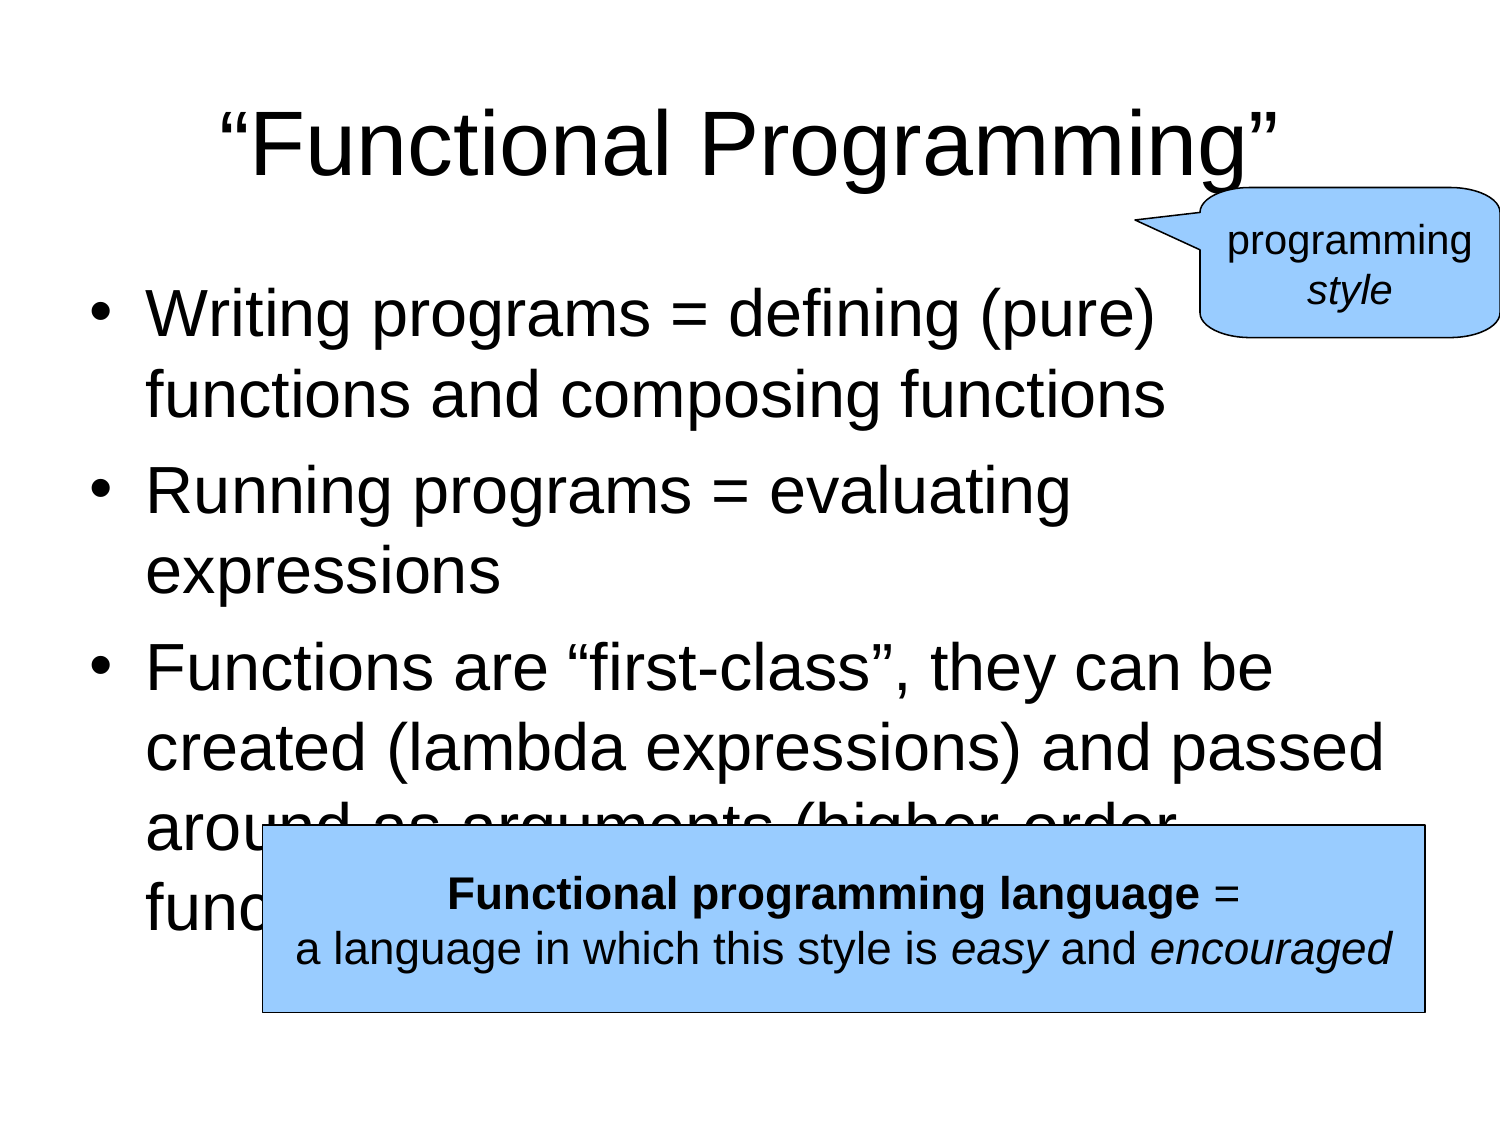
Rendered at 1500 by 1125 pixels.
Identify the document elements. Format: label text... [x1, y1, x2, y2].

text_box Functional programming language = a language in which this style is easy and encouraged [262, 824, 1425, 1013]
list Writing programs = defining (pure) functions and composing functions Running programs = evaluating expressions Functions are “first-class”, they can be created (lambda expressions) and passed around as arguments (higher-order functions) [75, 262, 1426, 1005]
text_box programming style [1135, 187, 1500, 338]
title “Functional Programming” [75, 44, 1426, 233]
